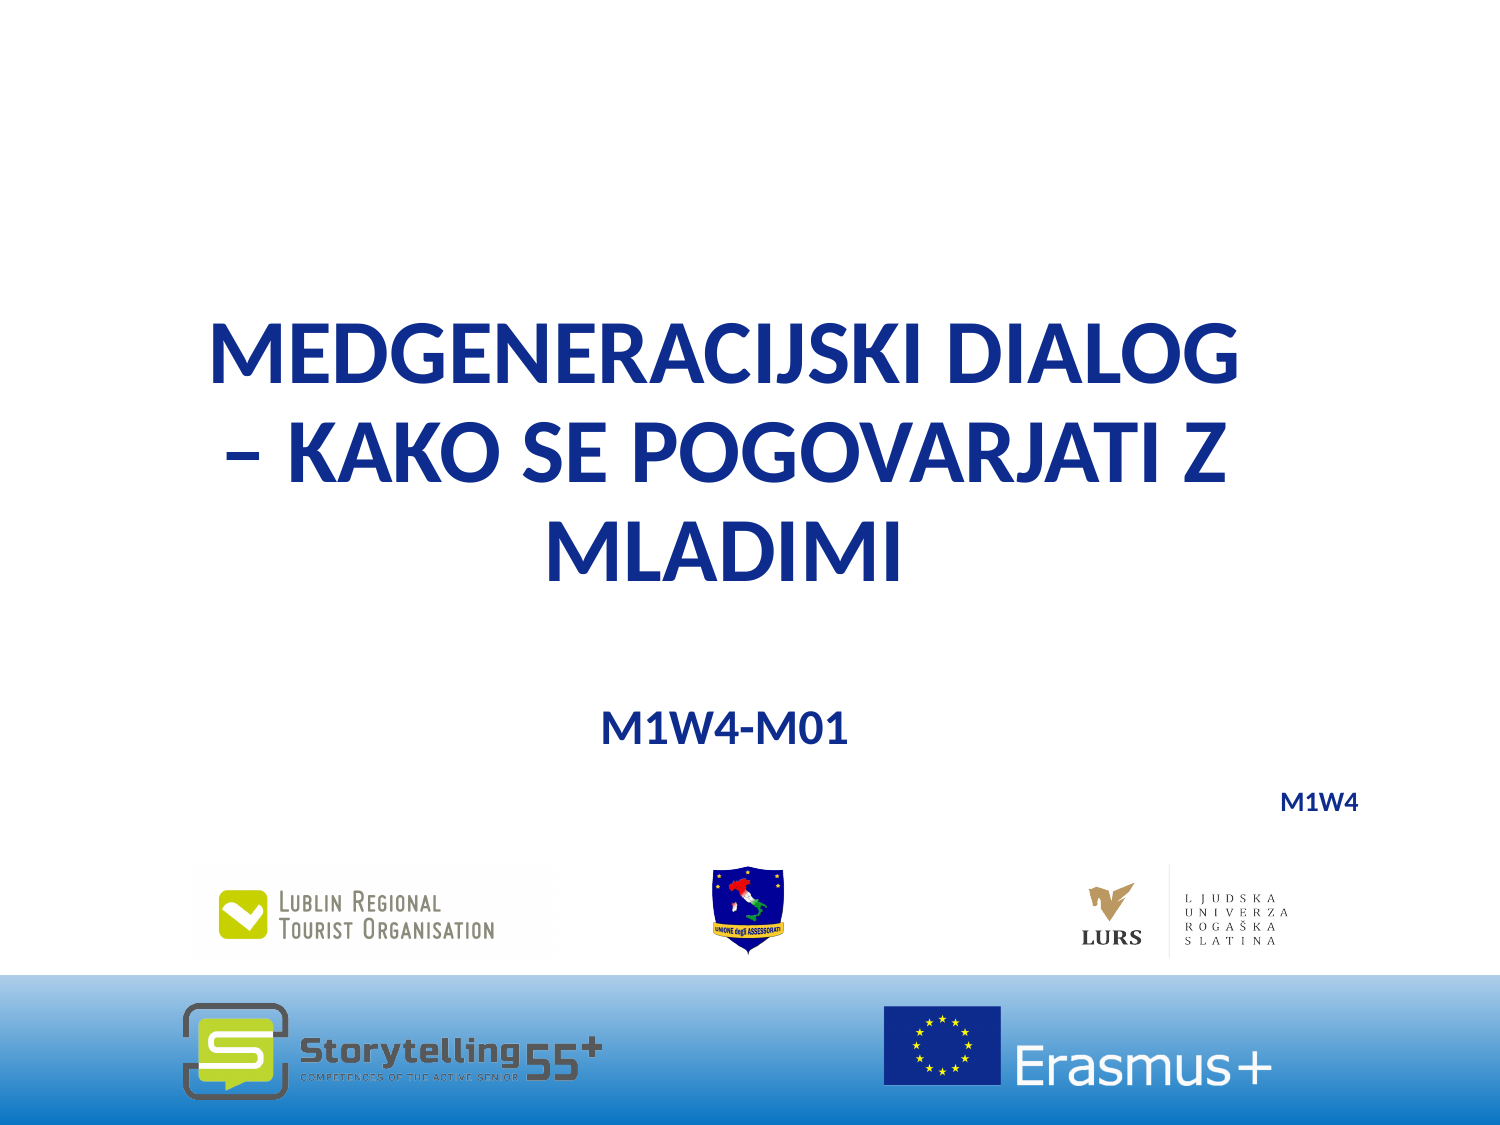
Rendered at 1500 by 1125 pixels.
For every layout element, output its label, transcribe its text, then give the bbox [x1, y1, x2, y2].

picture [192, 863, 559, 966]
subtitle M1W4-M01 [127, 698, 1322, 838]
title MEDGENERACIJSKI DIALOG – KAKO SE POGOVARJATI Z MLADIMI [162, 296, 1288, 487]
text_box M1W4 [1172, 777, 1467, 823]
picture [861, 983, 1294, 1108]
picture [1082, 864, 1288, 958]
picture [183, 1004, 602, 1100]
picture [698, 861, 802, 959]
text_box [0, 857, 1500, 1125]
